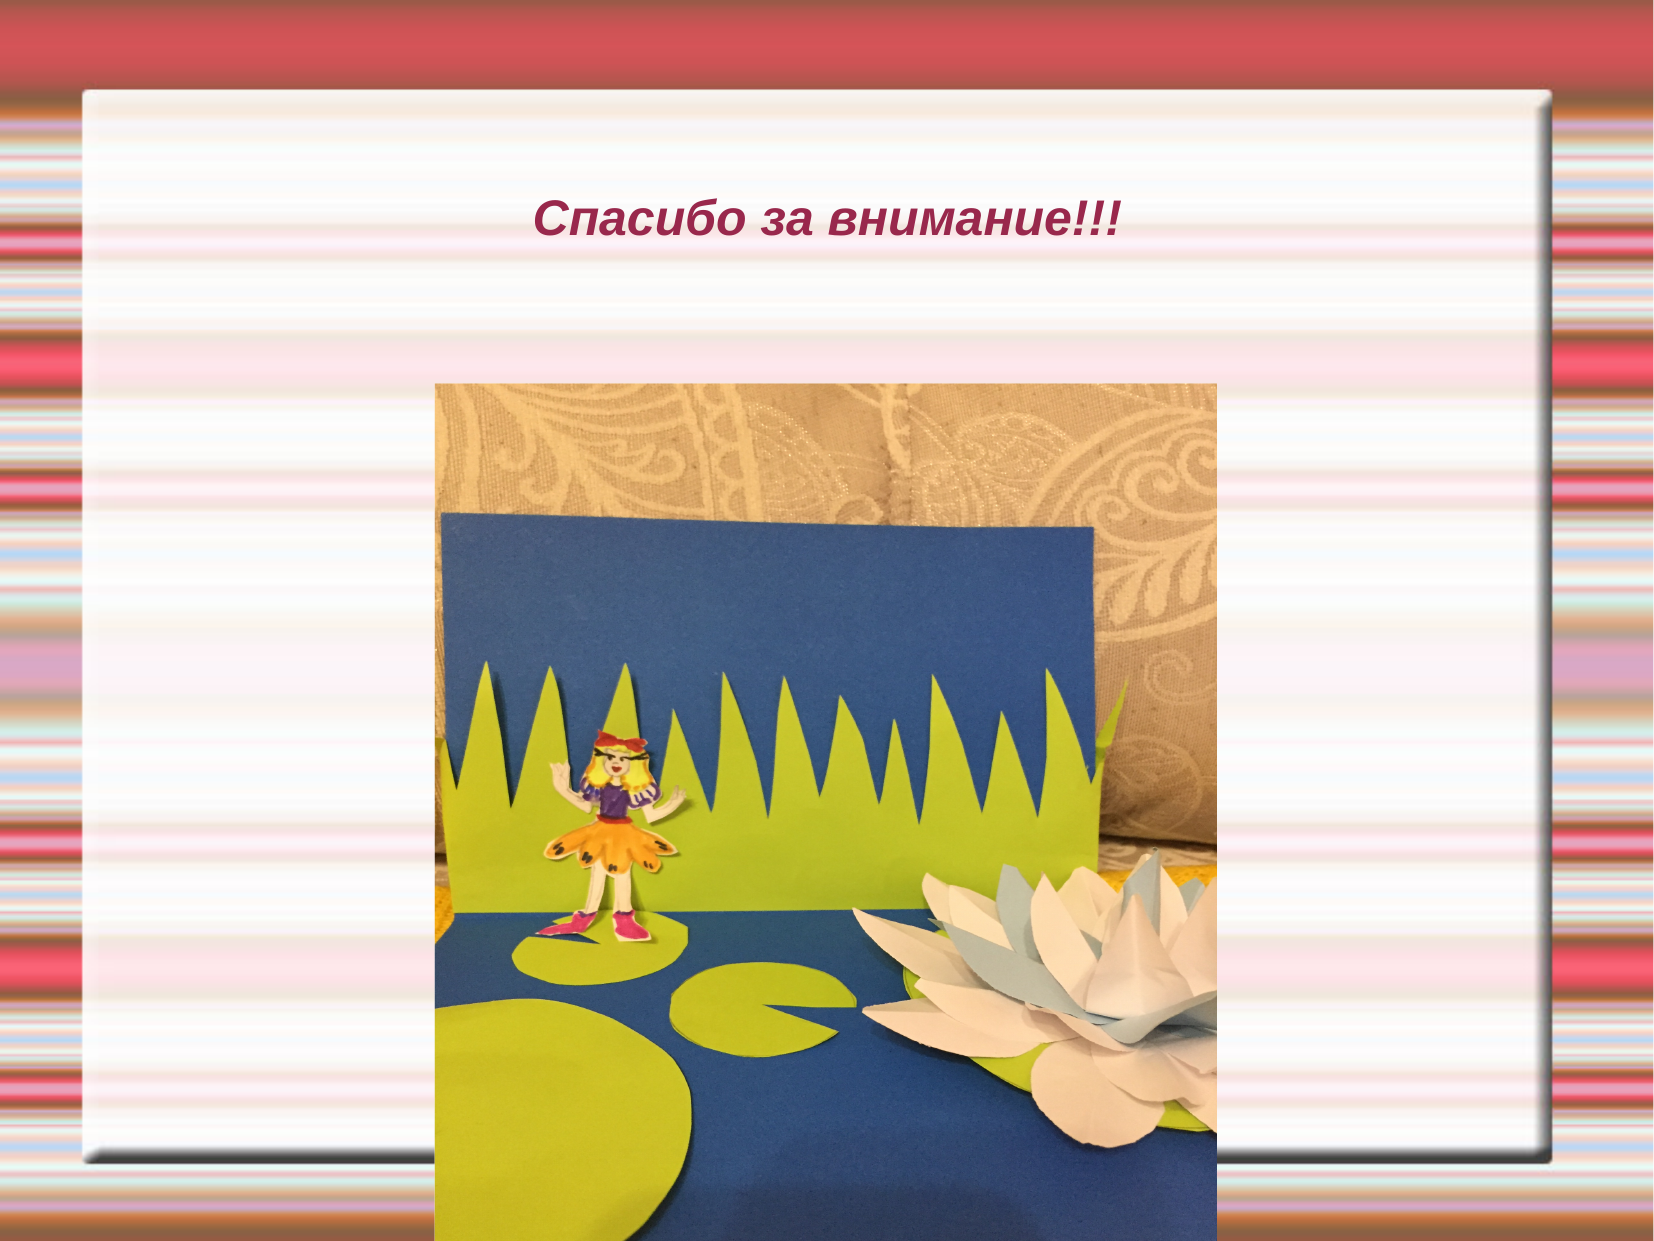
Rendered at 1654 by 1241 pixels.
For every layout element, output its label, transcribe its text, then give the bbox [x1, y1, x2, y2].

title Спасибо за внимание!!! [121, 114, 1534, 322]
picture [0, 0, 1654, 1241]
